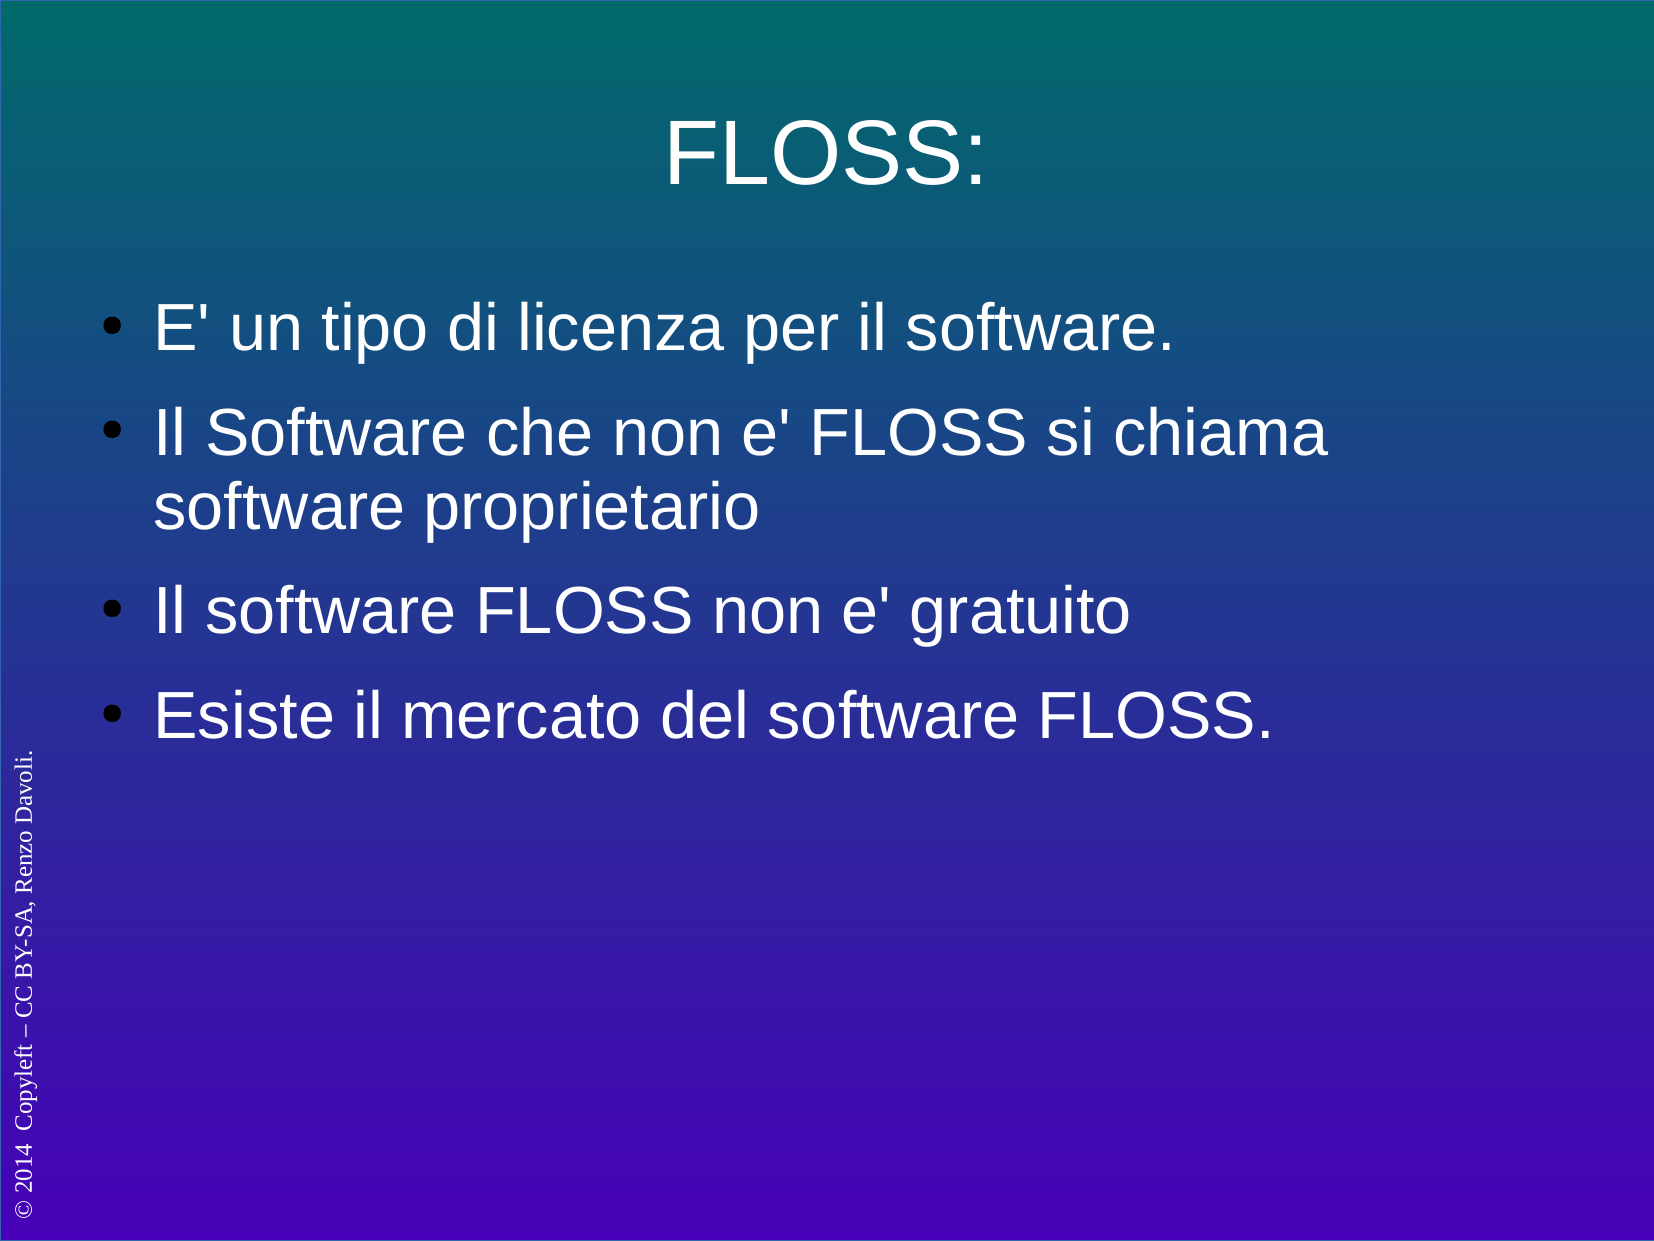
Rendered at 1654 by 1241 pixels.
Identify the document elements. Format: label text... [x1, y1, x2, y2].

list E' un tipo di licenza per il software. Il Software che non e' FLOSS si chiama software proprietario Il software FLOSS non e' gratuito Esiste il mercato del software FLOSS. [82, 290, 1571, 1094]
title FLOSS: [82, 56, 1571, 250]
